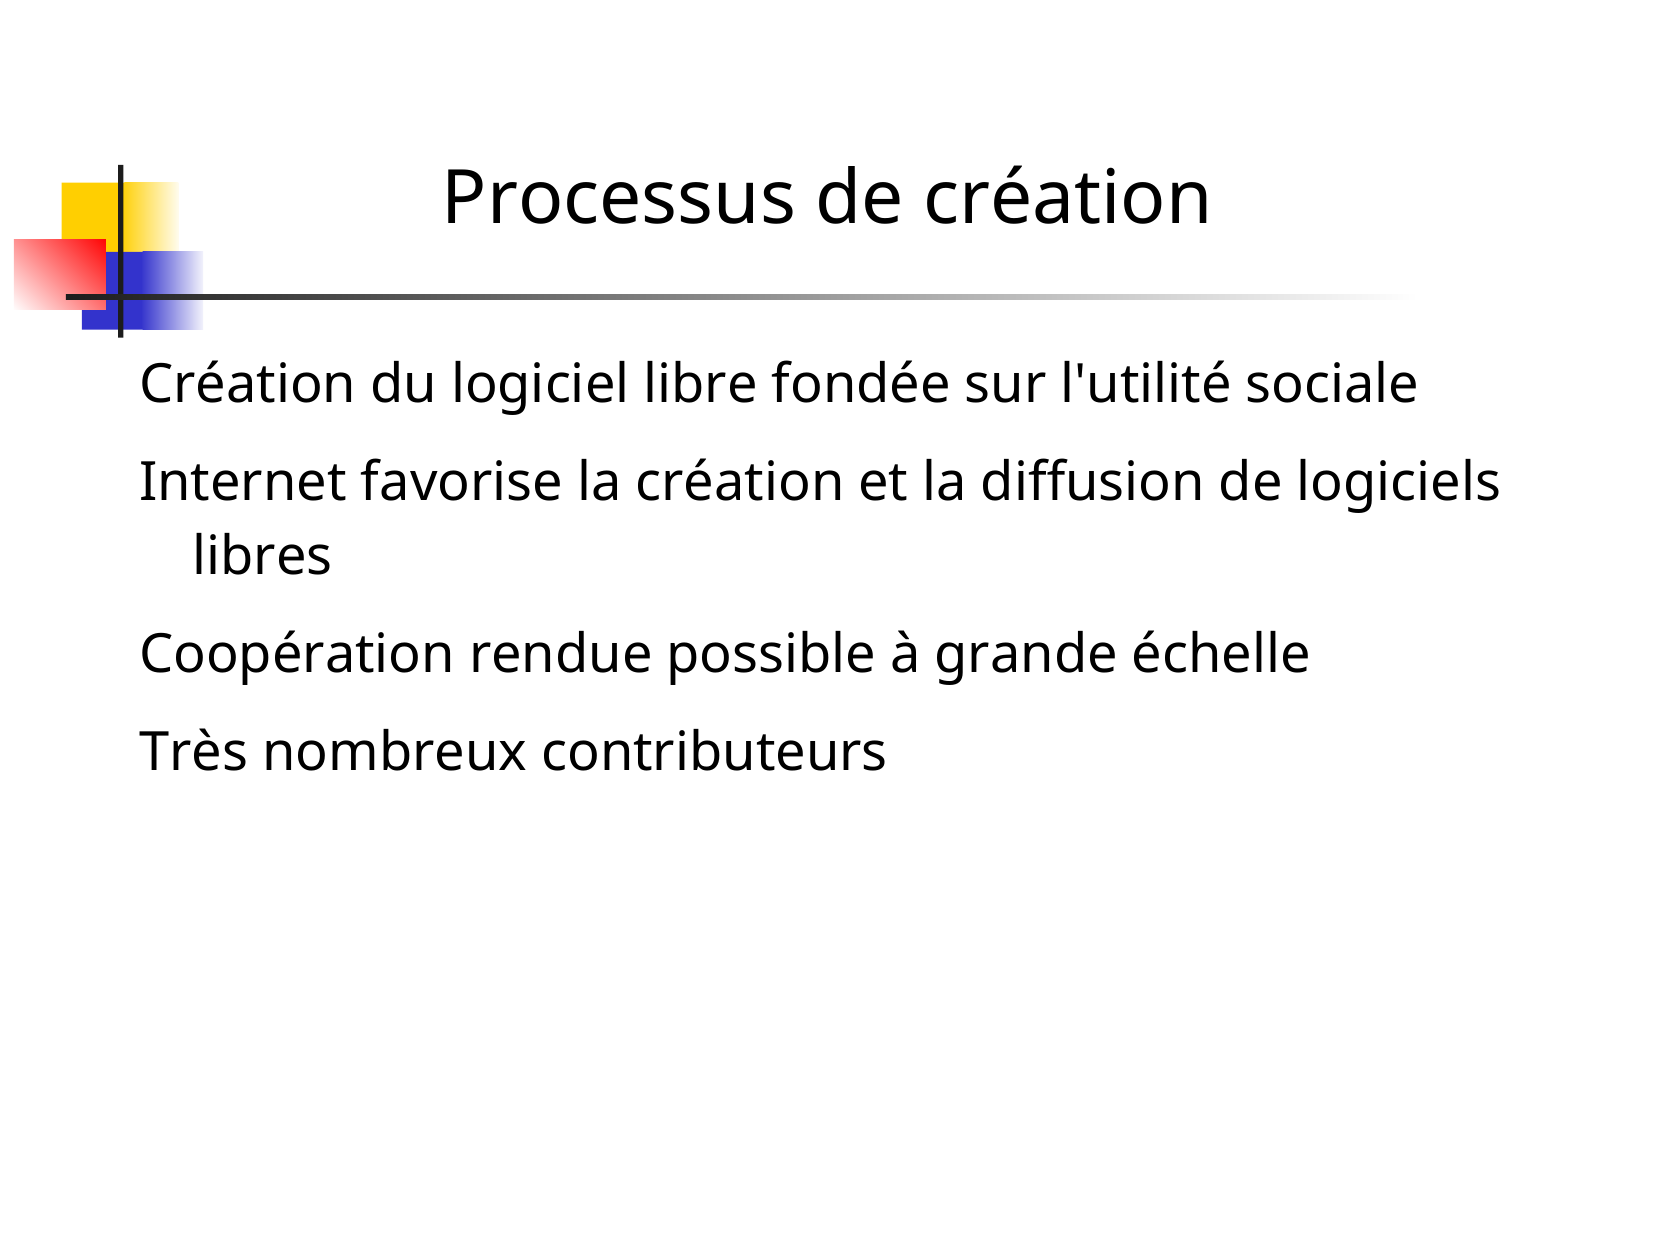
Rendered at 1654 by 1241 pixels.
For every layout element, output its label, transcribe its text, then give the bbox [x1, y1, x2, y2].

list Création du logiciel libre fondée sur l'utilité sociale Internet favorise la création et la diffusion de logiciels libres Coopération rendue possible à grande échelle Très nombreux contributeurs [121, 344, 1534, 1127]
title Processus de création [121, 91, 1534, 299]
